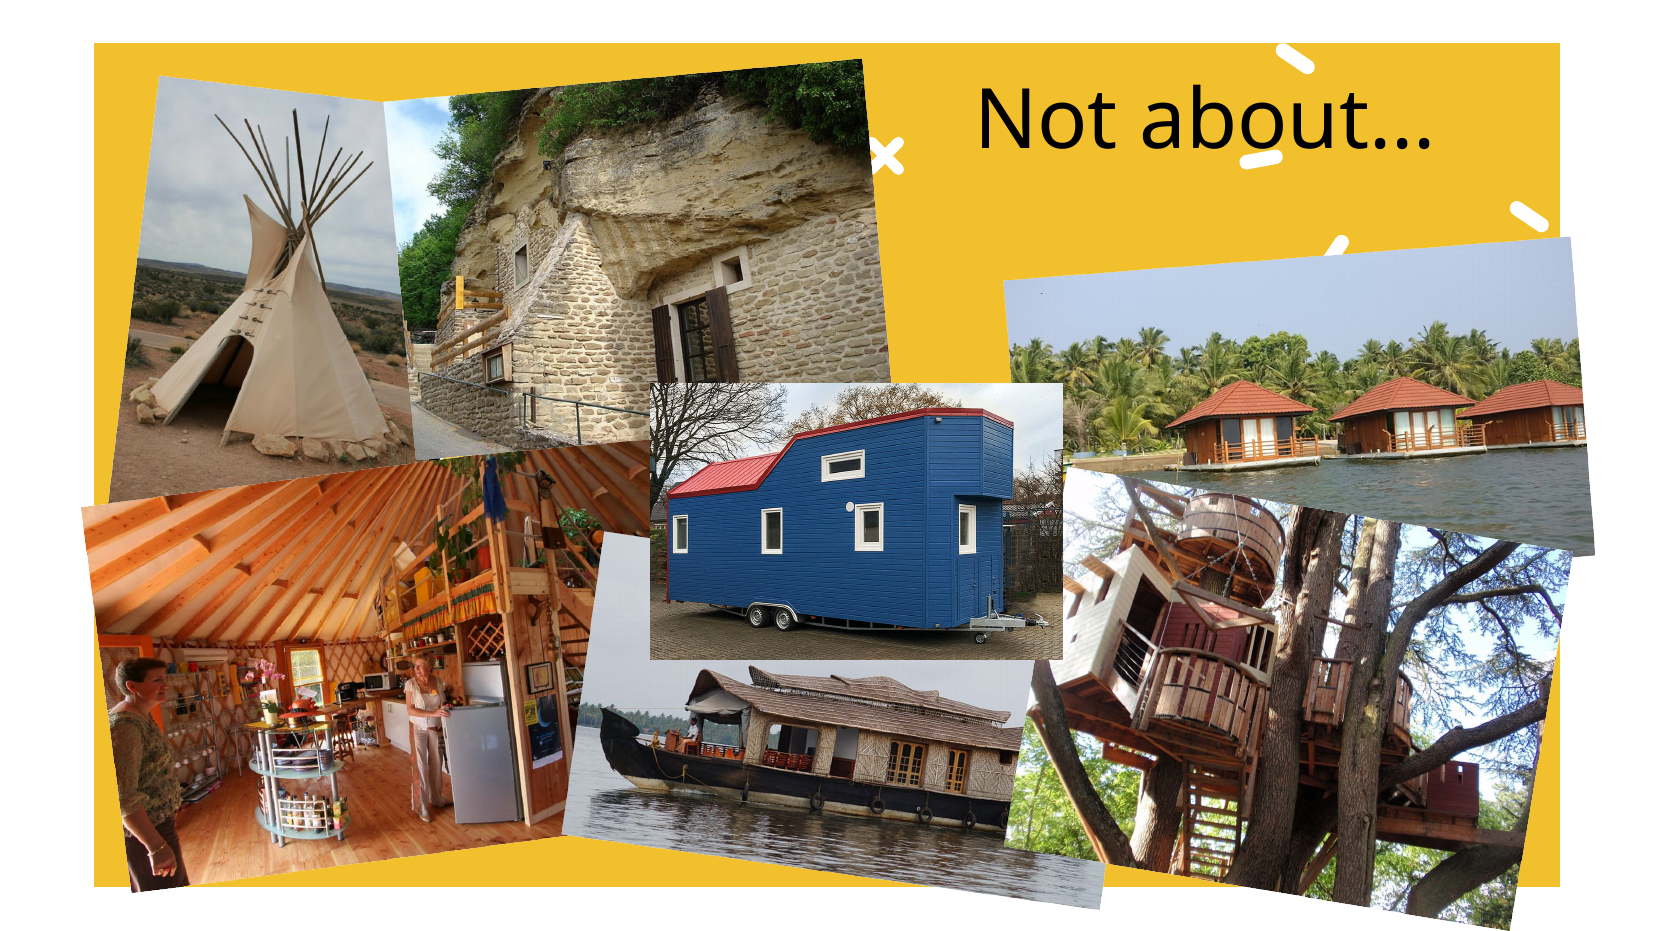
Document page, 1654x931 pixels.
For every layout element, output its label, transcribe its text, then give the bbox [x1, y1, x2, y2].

picture [80, 59, 1595, 931]
title Not about... [974, 59, 1536, 173]
